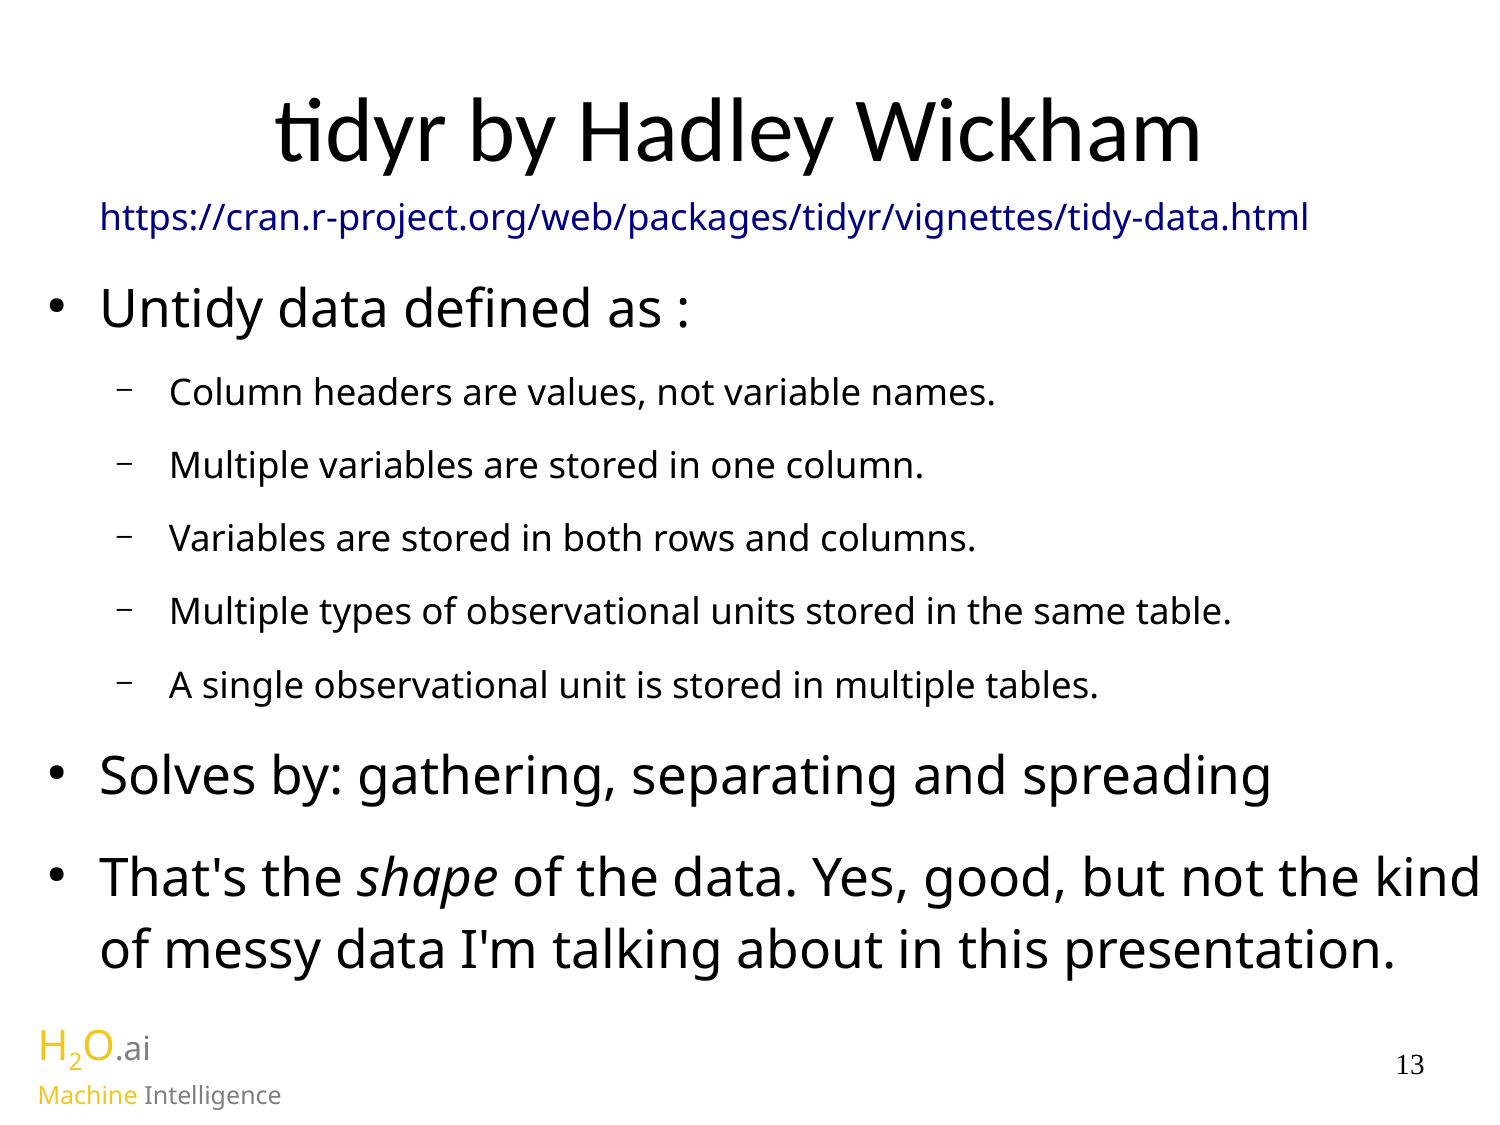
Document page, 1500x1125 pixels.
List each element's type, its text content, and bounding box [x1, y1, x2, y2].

list https://cran.r-project.org/web/packages/tidyr/vignettes/tidy-data.html Untidy data defined as : Column headers are values, not variable names. Multiple variables are stored in one column. Variables are stored in both rows and columns. Multiple types of observational units stored in the same table. A single observational unit is stored in multiple tables. Solves by: gathering, separating and spreading That's the shape of the data. Yes, good, but not the kind of messy data I'm talking about in this presentation. [30, 191, 1486, 1055]
title tidyr by Hadley Wickham [15, 15, 1486, 263]
